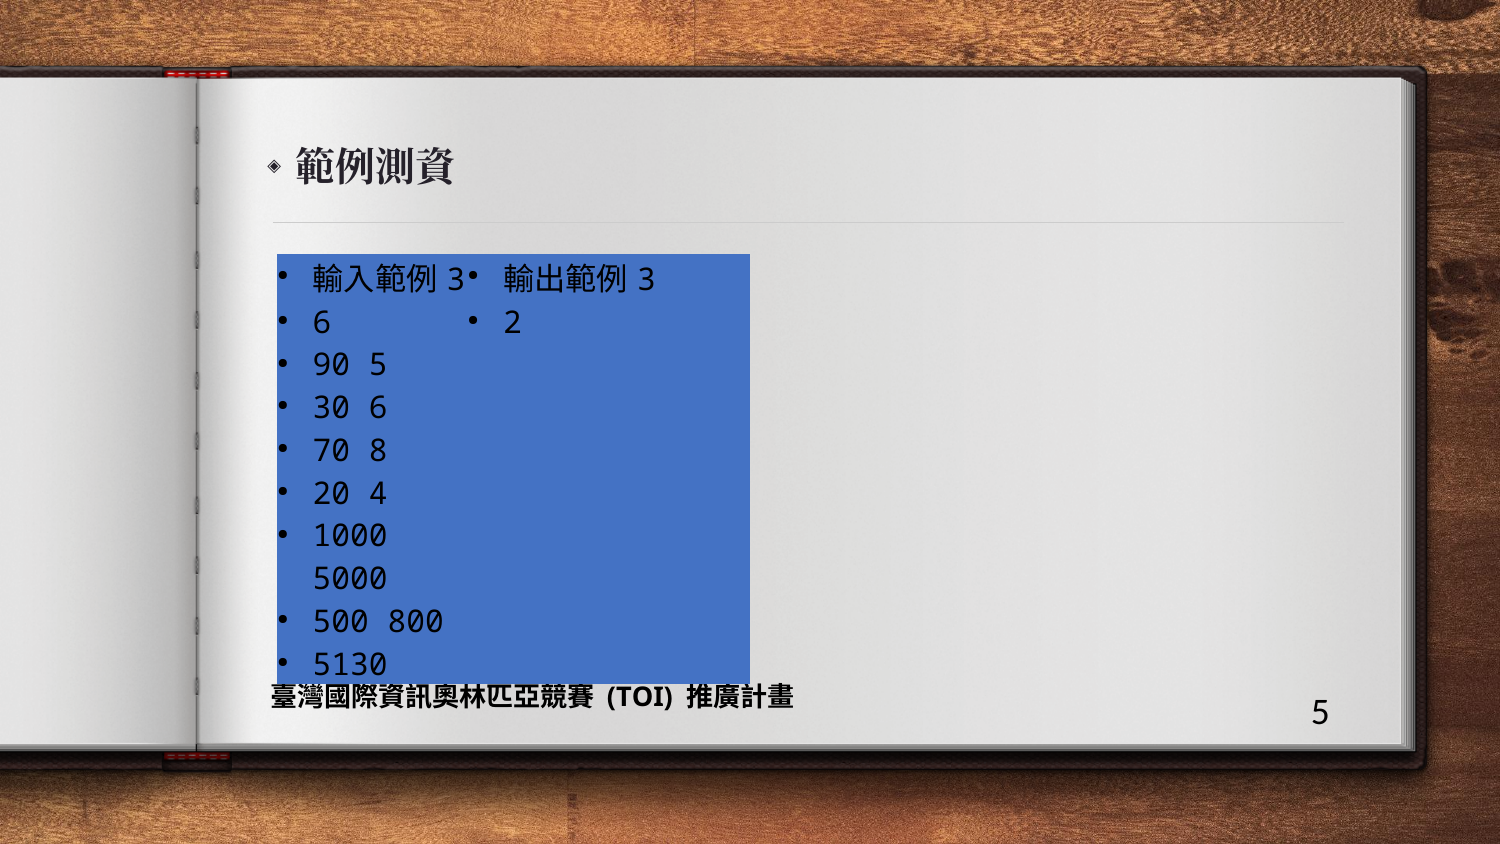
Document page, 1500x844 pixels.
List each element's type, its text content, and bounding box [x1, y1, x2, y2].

text_box 4 [1295, 672, 1386, 737]
table_header 輸入範例3 6 90 5 30 6 70 8 20 4 1000 5000 500 800 5130 [277, 254, 468, 684]
list 範例測資 [252, 126, 1194, 205]
table_header 輸出範例3 2 [468, 254, 750, 684]
